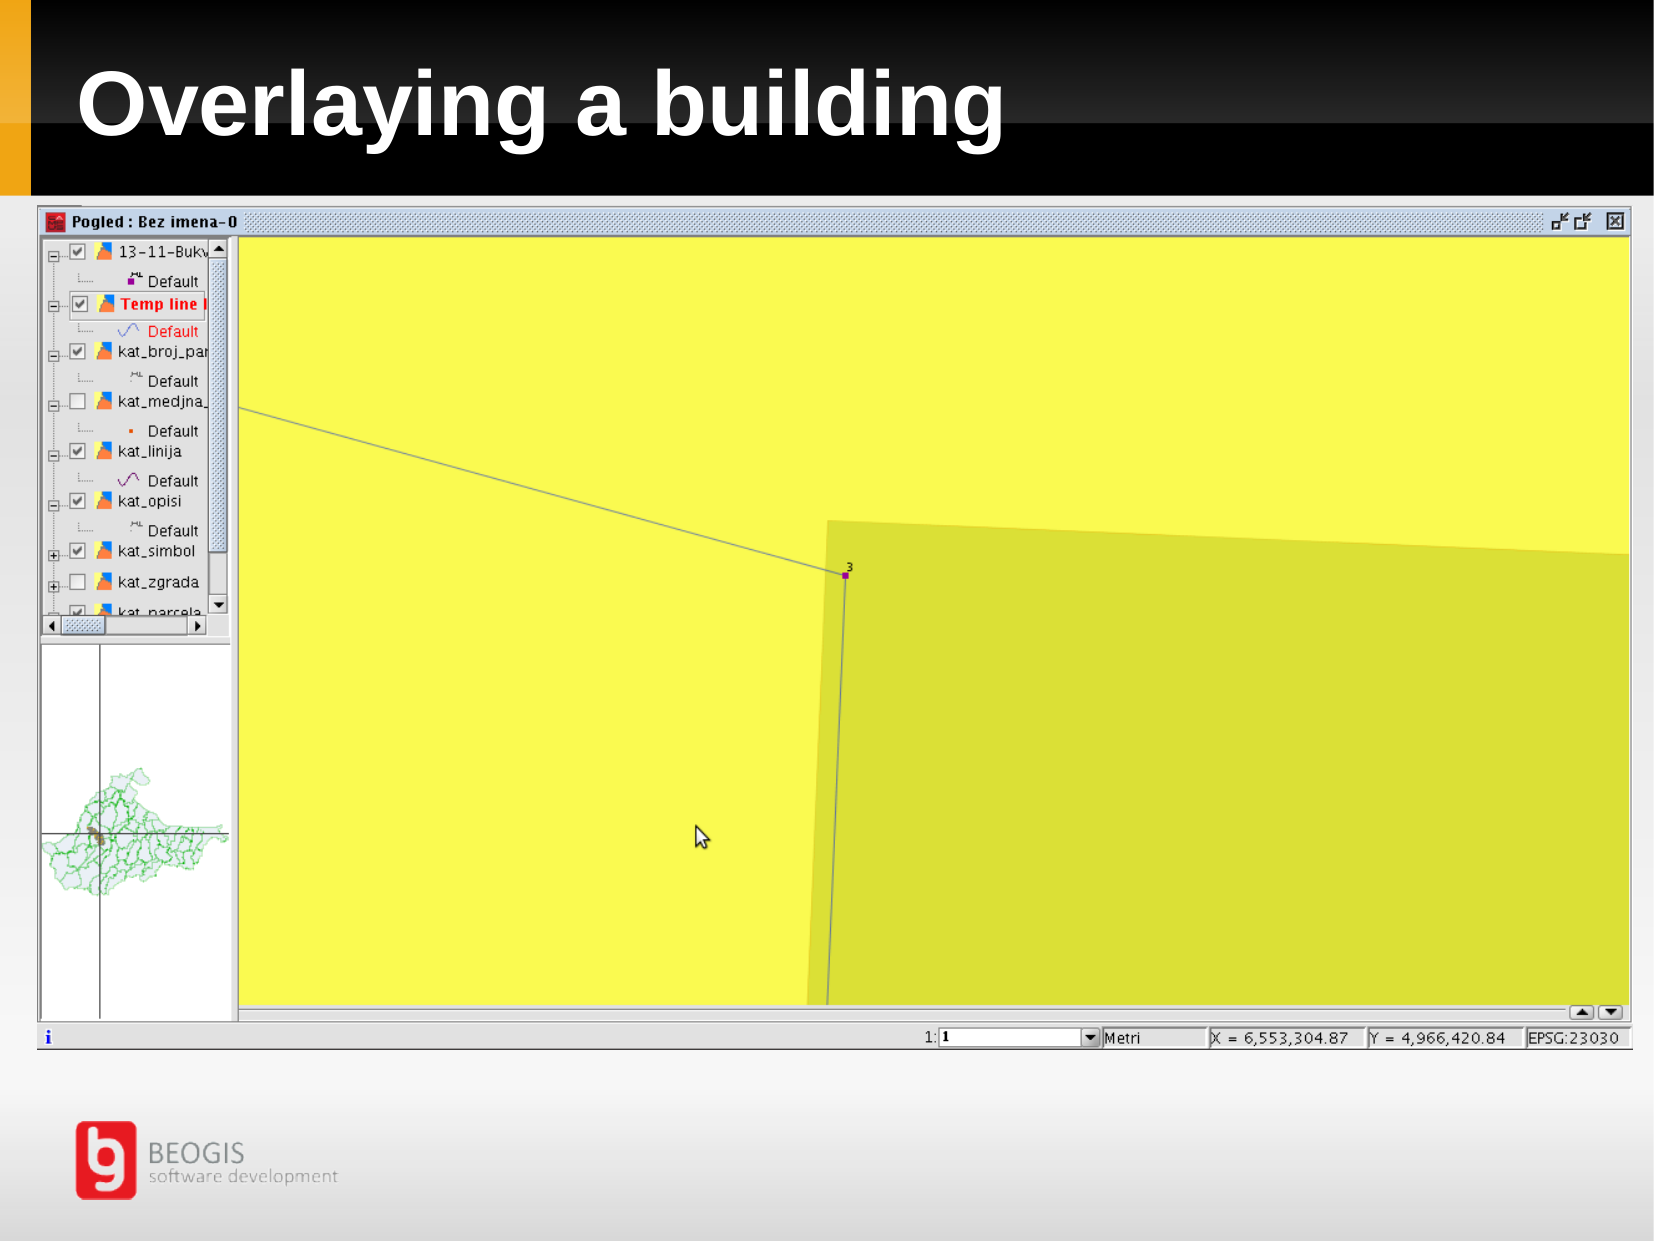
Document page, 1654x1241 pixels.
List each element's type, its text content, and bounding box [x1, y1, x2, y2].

picture [0, 0, 1654, 1241]
title Overlaying a building [76, 7, 1565, 200]
